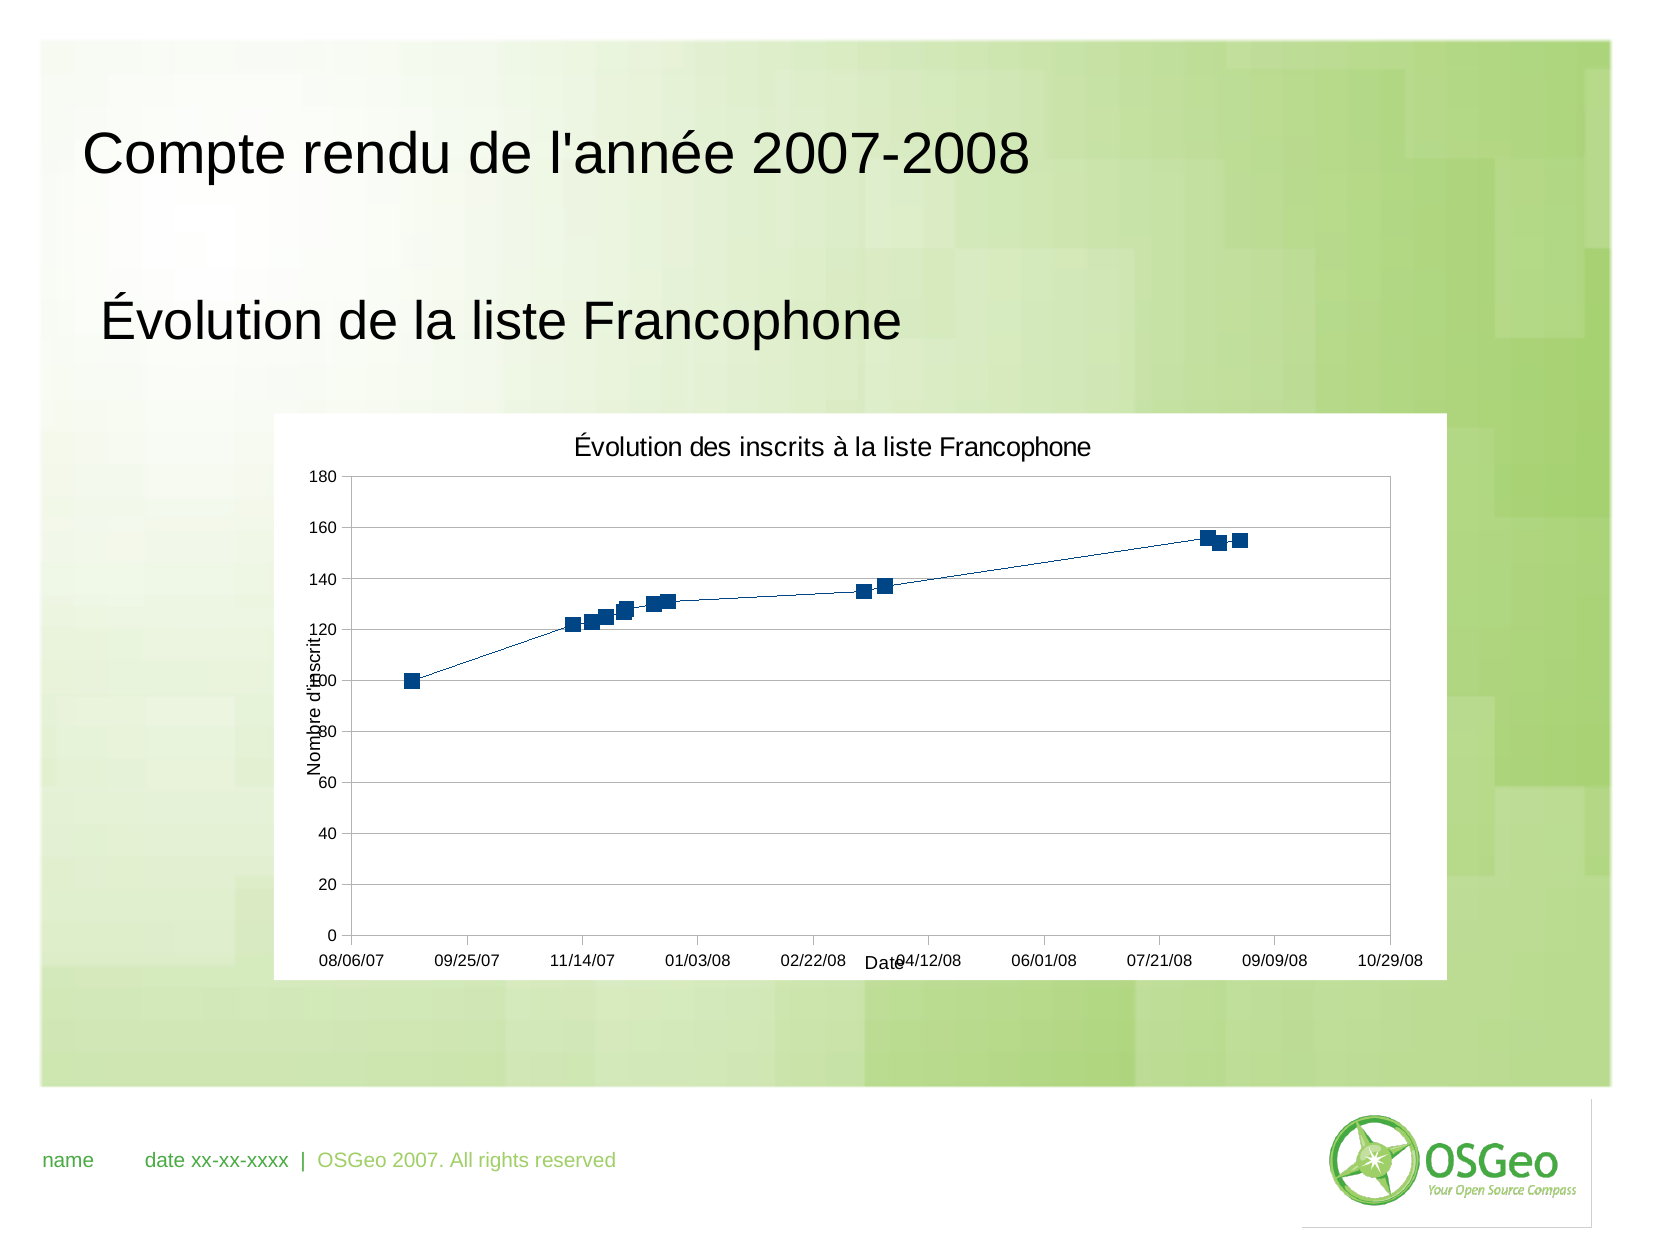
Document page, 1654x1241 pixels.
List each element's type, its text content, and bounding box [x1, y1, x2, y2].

chart [273, 413, 1447, 981]
picture [0, 1, 1654, 1239]
title Compte rendu de l'année 2007-2008 [82, 49, 1571, 257]
list Évolution de la liste Francophone [82, 290, 1571, 1109]
